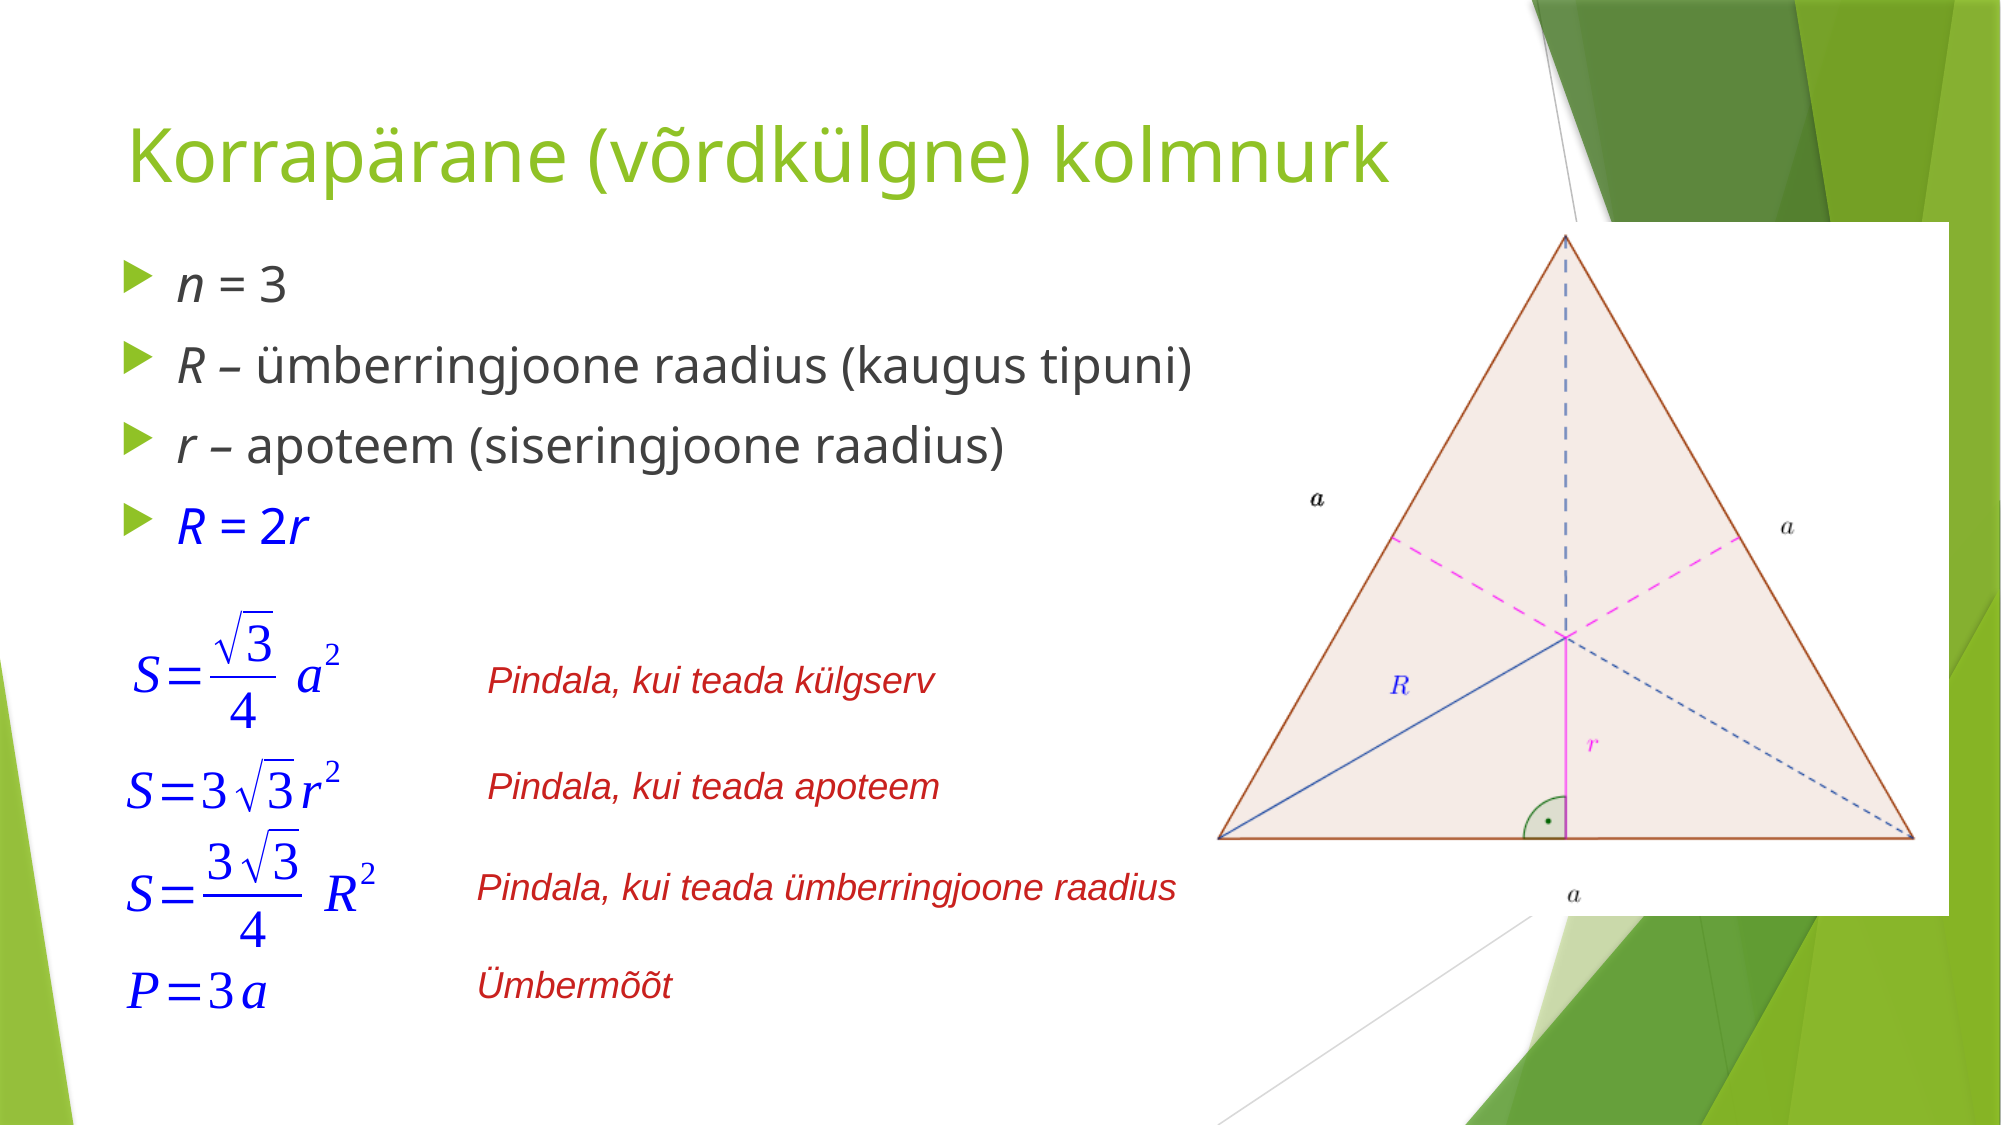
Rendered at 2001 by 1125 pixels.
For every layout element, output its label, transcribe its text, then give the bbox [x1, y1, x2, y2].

chart [125, 608, 347, 741]
chart [118, 826, 382, 1020]
chart [118, 753, 348, 821]
list n = 3 R – ümberringjoone raadius (kaugus tipuni) r – apoteem (siseringjoone raadius) R = 2r [105, 244, 1595, 1067]
text_box Ümbermõõt [461, 956, 688, 1014]
text_box Pindala, kui teada külgserv [472, 651, 950, 709]
picture [1522, 222, 1949, 916]
text_box Pindala, kui teada apoteem [472, 758, 956, 815]
title Korrapärane (võrdkülgne) kolmnurk [111, 99, 1522, 244]
text_box Pindala, kui teada ümberringjoone raadius [461, 858, 1192, 916]
